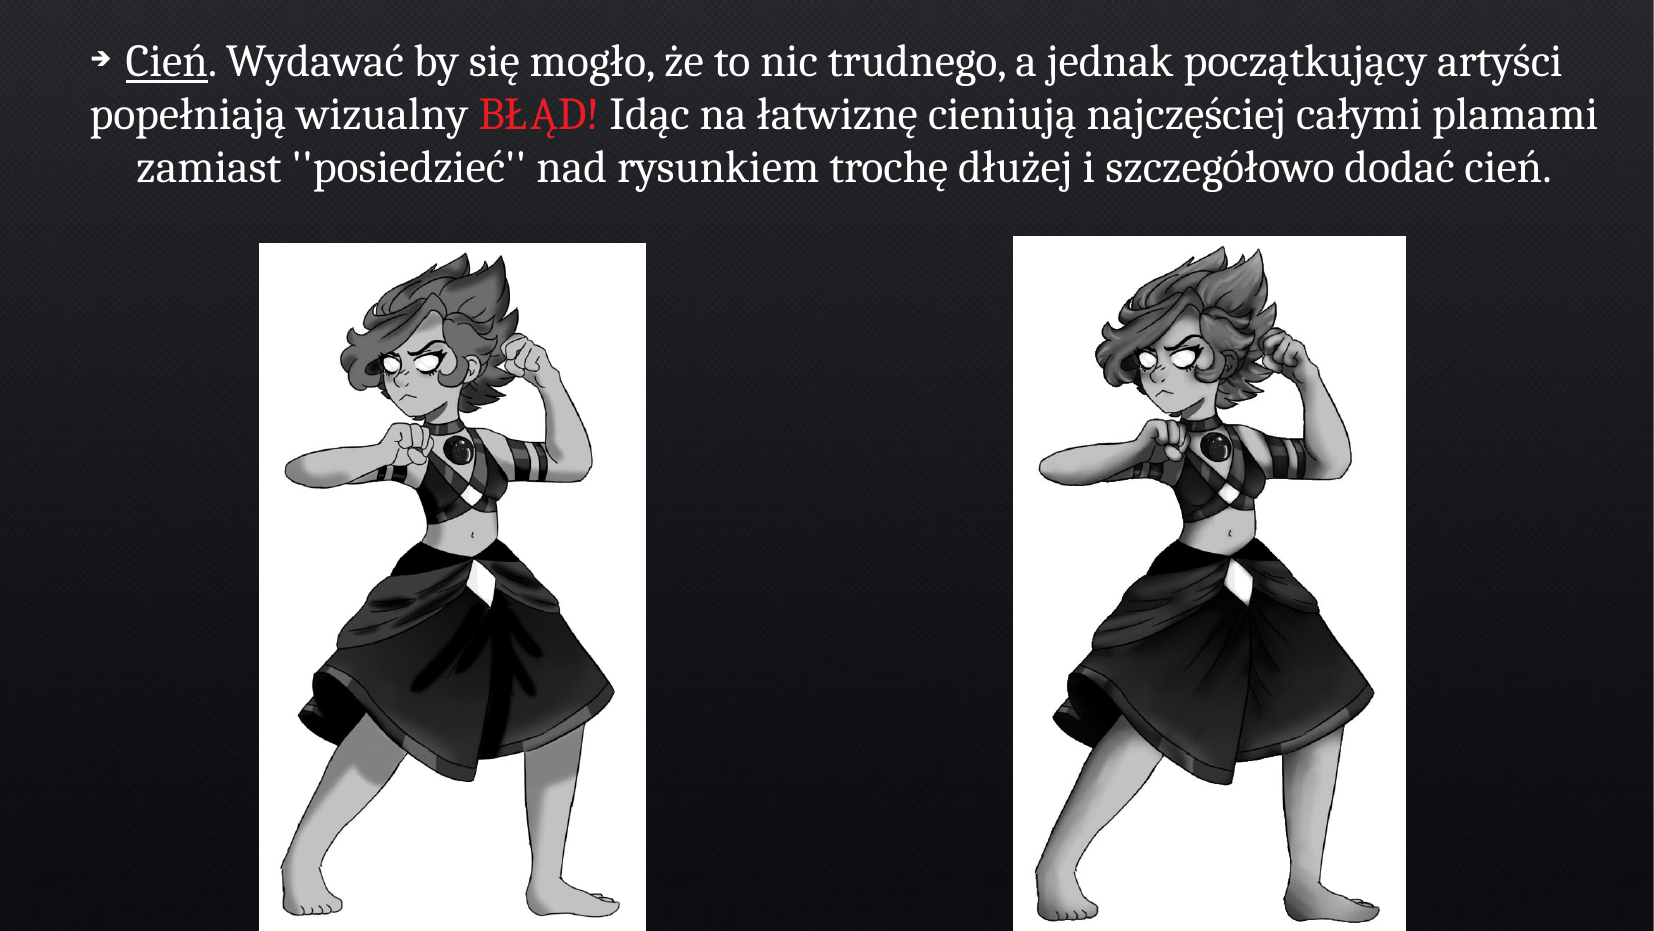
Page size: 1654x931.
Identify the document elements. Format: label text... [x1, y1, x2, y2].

title Cień. Wydawać by się mogło, że to nic trudnego, a jednak początkujący artyści popełniają wizualny BŁĄD! Idąc na łatwiznę cieniują najczęściej całymi plamami zamiast ''posiedzieć'' nad rysunkiem trochę dłużej i szczegółowo dodać cień. [35, 7, 1619, 223]
picture [0, 0, 1654, 931]
